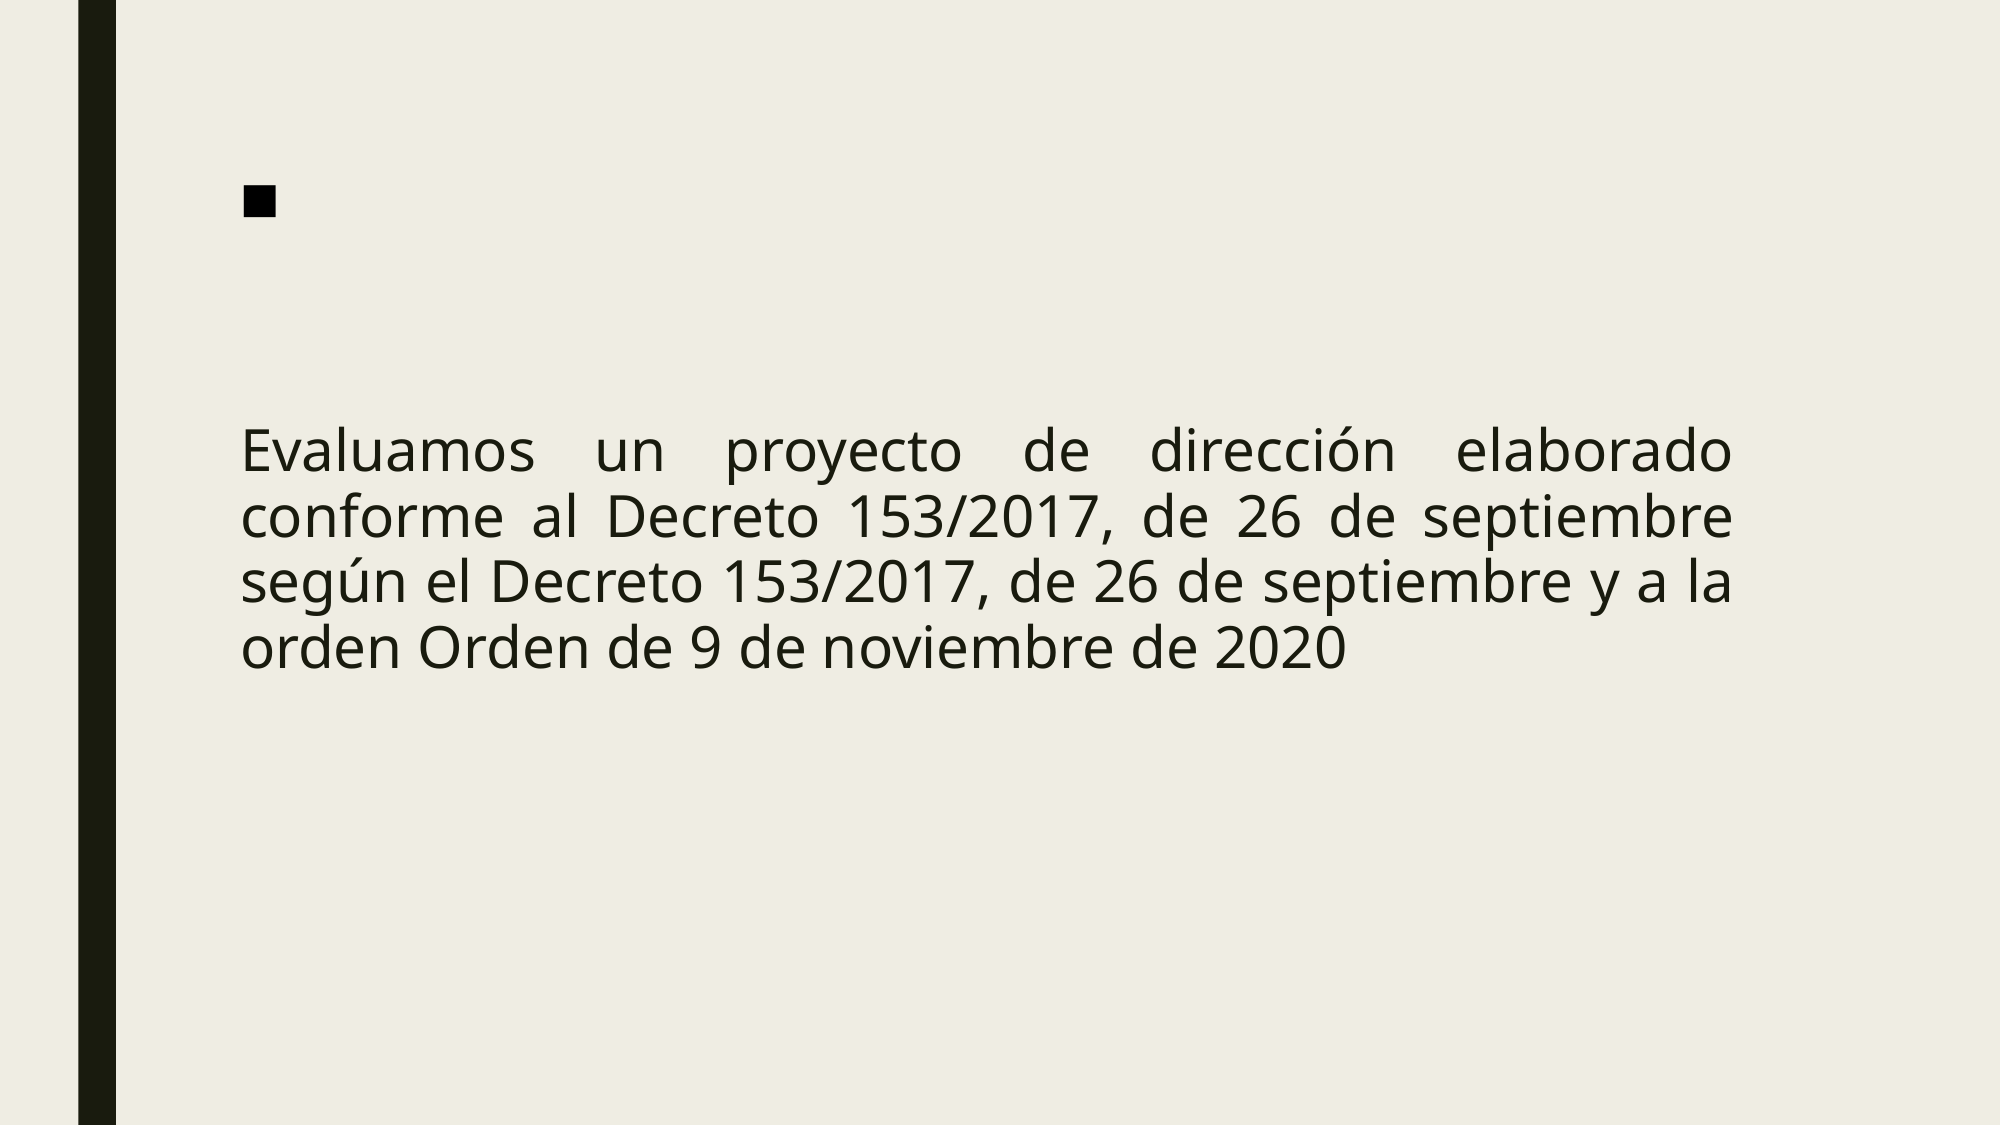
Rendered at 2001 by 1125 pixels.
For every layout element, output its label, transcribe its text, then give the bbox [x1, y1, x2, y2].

list Evaluamos un proyecto de dirección elaborado conforme al Decreto 153/2017, de 26 de septiembre según el Decreto 153/2017, de 26 de septiembre y a la orden Orden de 9 de noviembre de 2020 [225, 160, 1801, 963]
